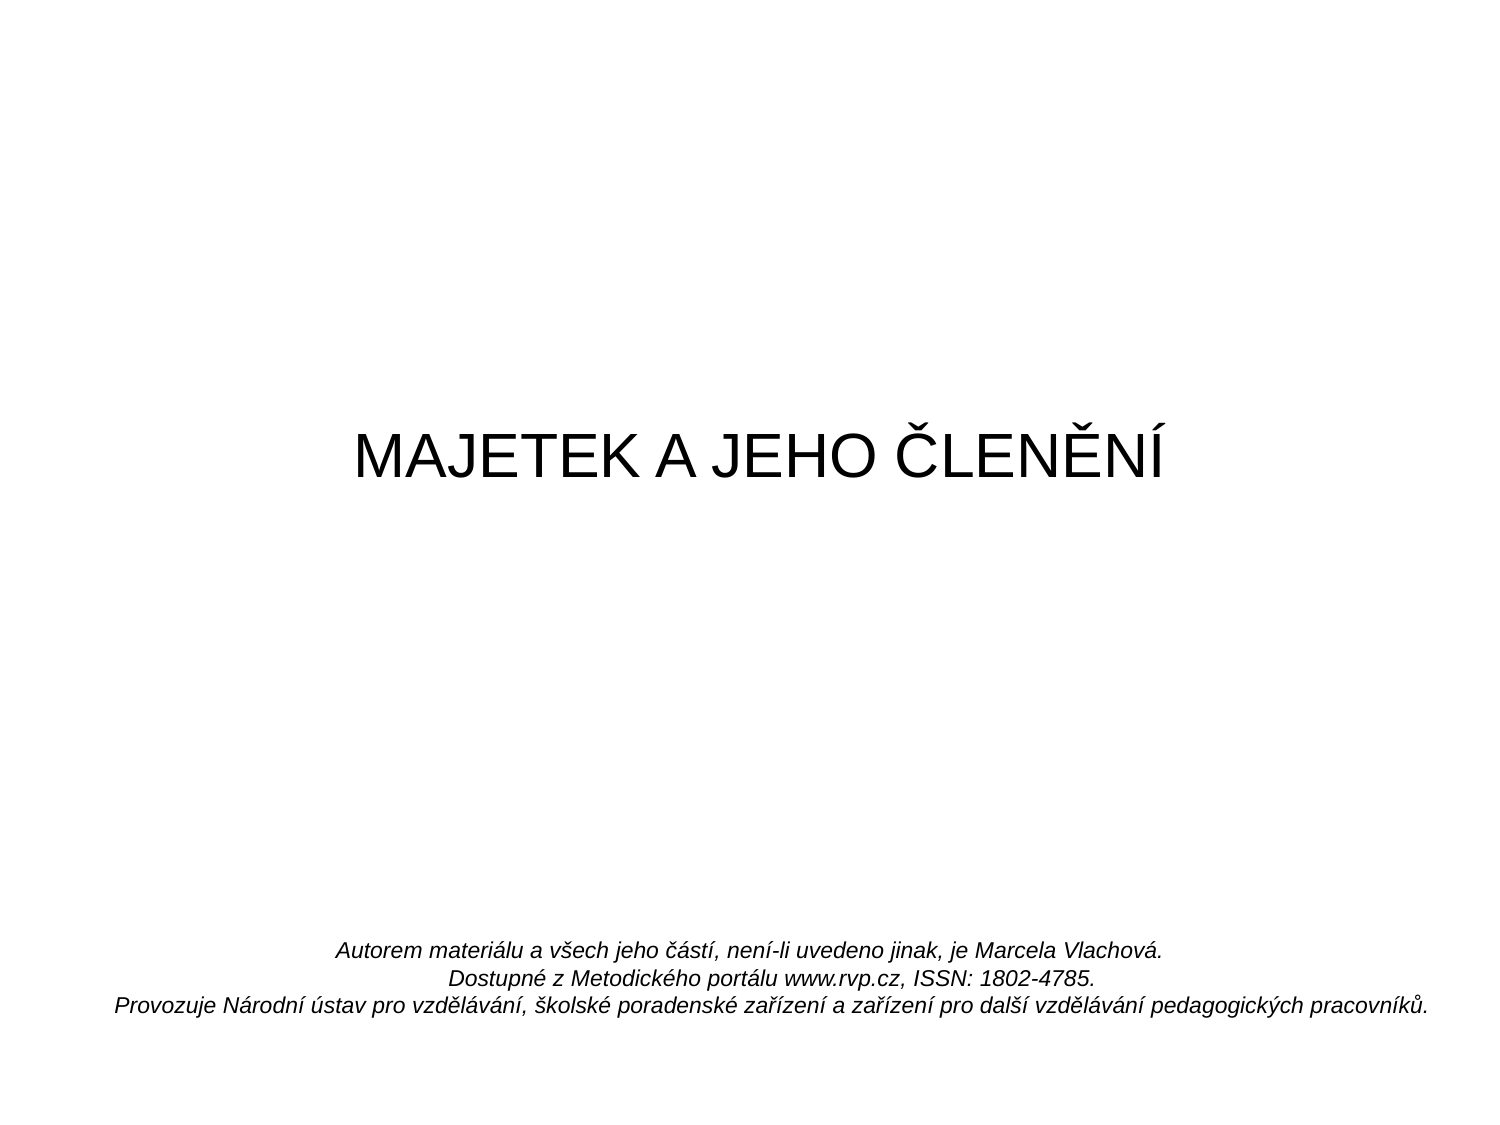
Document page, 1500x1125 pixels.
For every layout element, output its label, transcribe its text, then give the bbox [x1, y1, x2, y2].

list Autorem materiálu a všech jeho částí, není-li uvedeno jinak, je Marcela Vlachová. Dostupné z Metodického portálu www.rvp.cz, ISSN: 1802-4785. Provozuje Národní ústav pro vzdělávání, školské poradenské zařízení a zařízení pro další vzdělávání pedagogických pracovníků. [41, 928, 1459, 1067]
title MAJETEK A JEHO ČLENĚNÍ [147, 160, 1373, 573]
